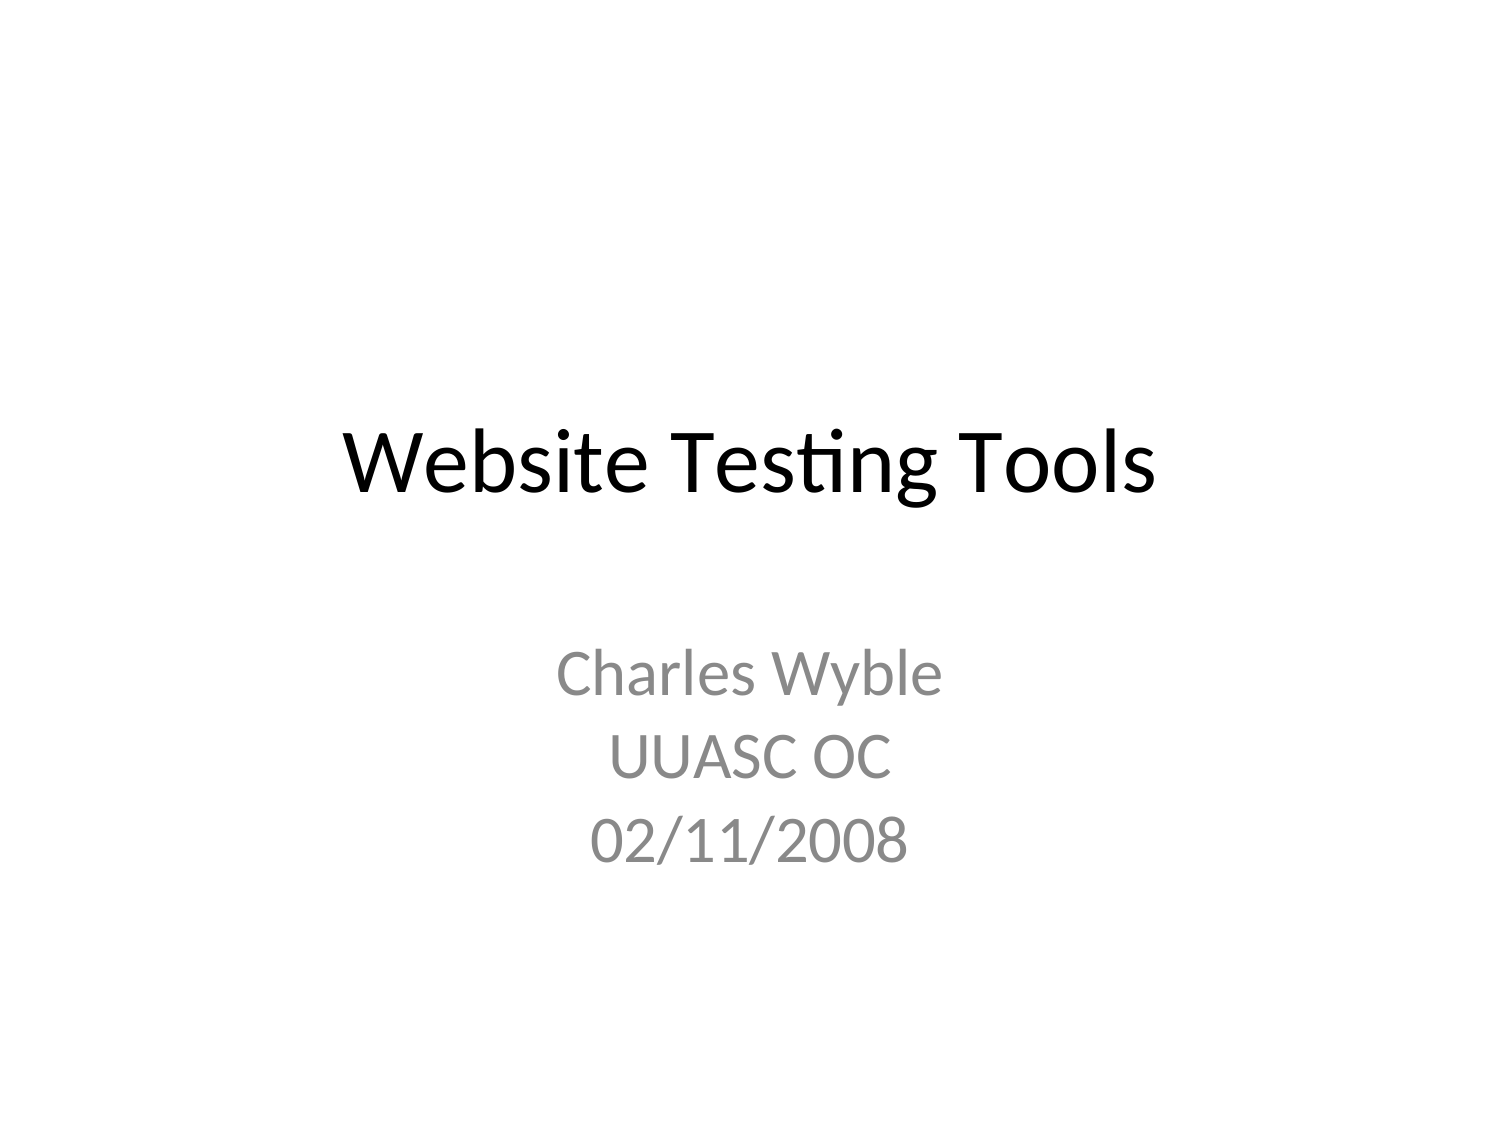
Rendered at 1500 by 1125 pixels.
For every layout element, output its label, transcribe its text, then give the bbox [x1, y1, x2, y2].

text_box Charles Wyble UUASC OC 02/11/2008 [225, 637, 1276, 926]
title Website Testing Tools [112, 349, 1388, 591]
